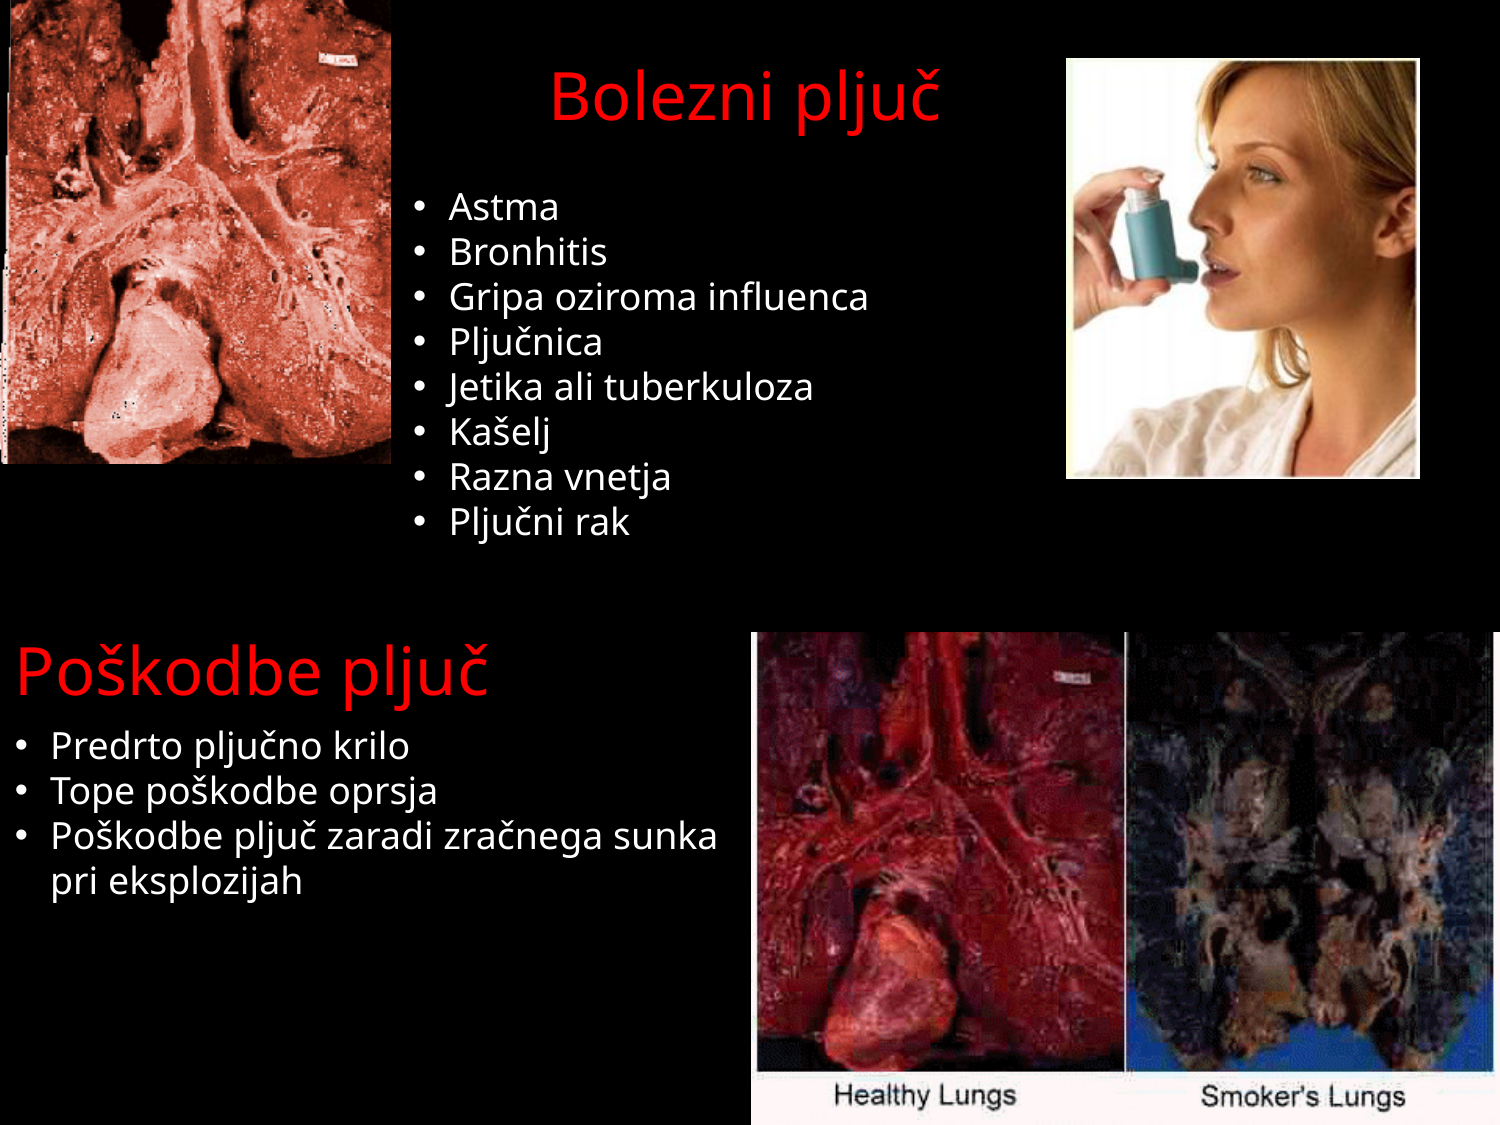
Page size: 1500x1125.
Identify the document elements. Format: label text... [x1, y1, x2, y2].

picture [0, 0, 391, 464]
text_box Astma Bronhitis Gripa oziroma influenca Pljučnica Jetika ali tuberkuloza Kašelj Razna vnetja Pljučni rak [398, 175, 1500, 596]
picture [1066, 58, 1420, 479]
text_box Poškodbe pljuč [0, 621, 868, 716]
title Bolezni pljuč [391, 0, 1421, 188]
picture [751, 632, 1500, 1125]
text_box Predrto pljučno krilo Tope poškodbe oprsja Poškodbe pljuč zaradi zračnega sunka pri eksplozijah [0, 714, 750, 910]
